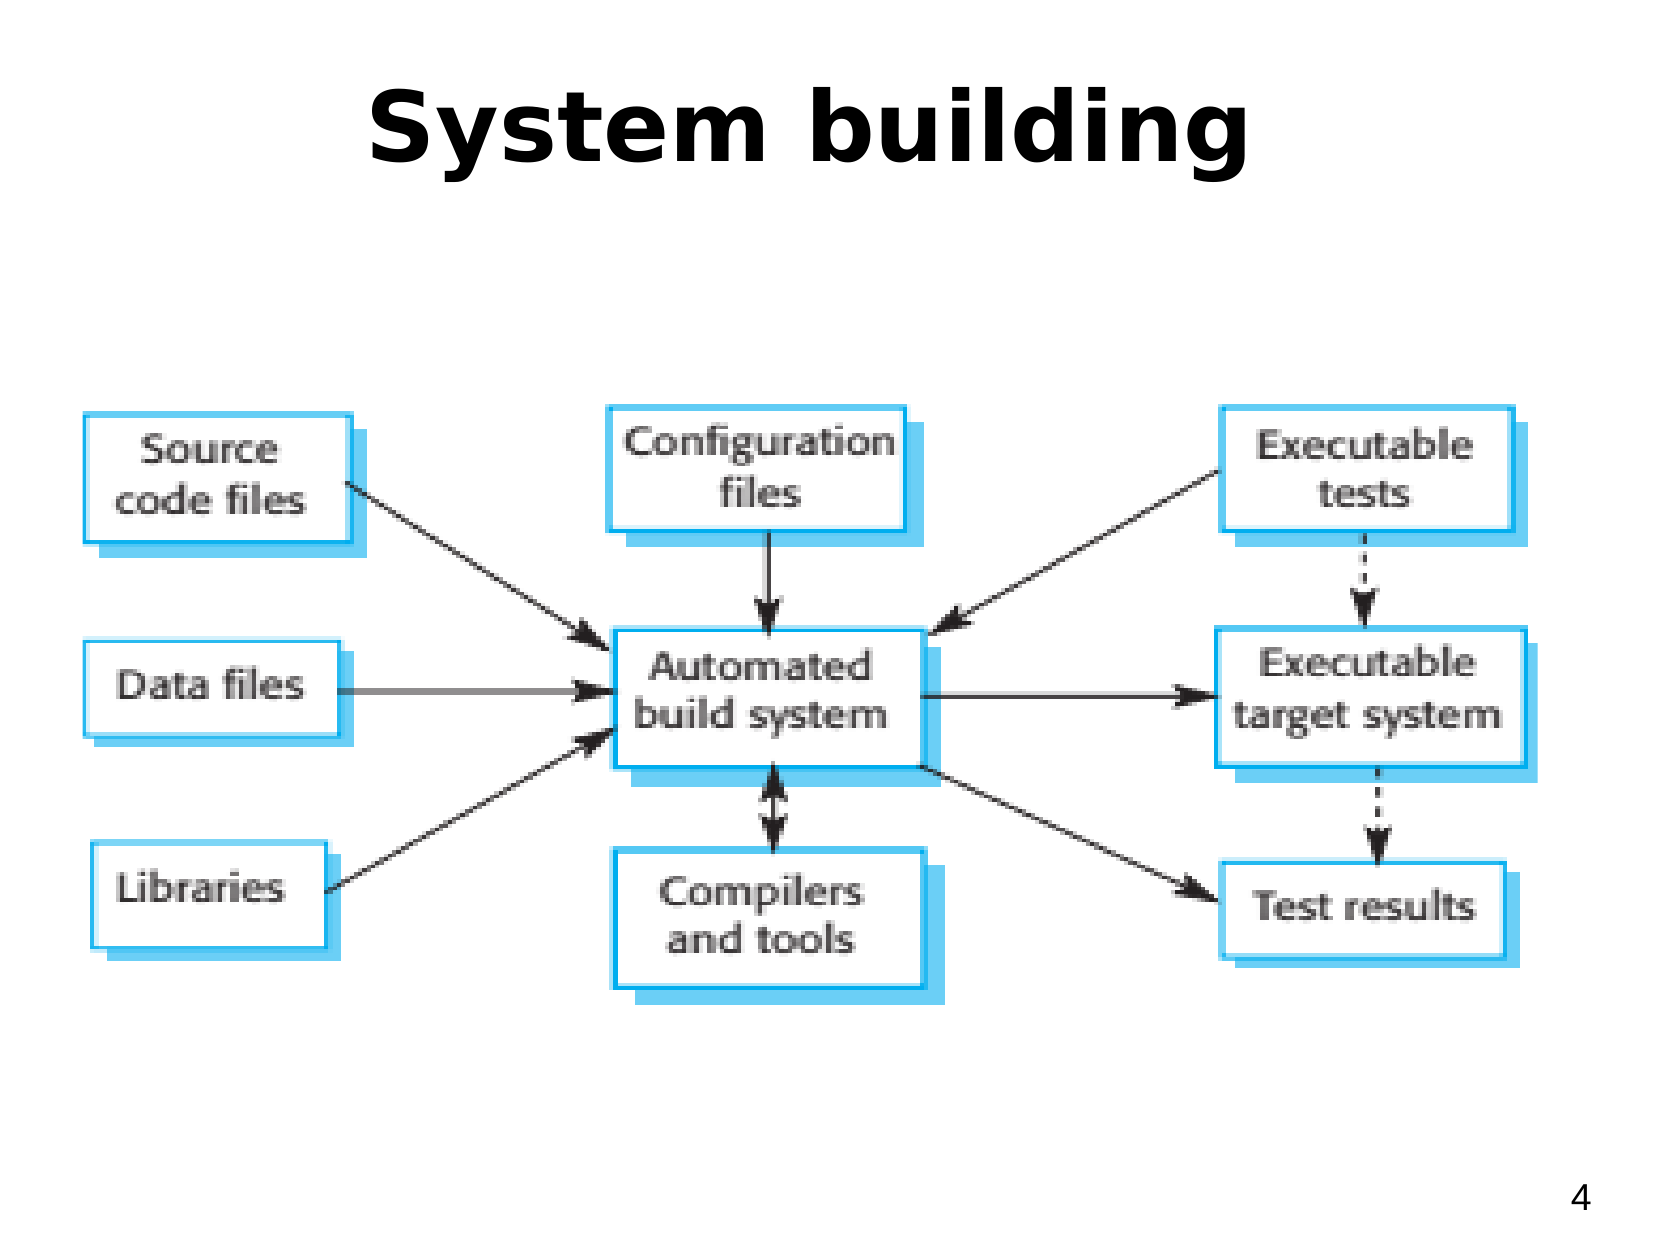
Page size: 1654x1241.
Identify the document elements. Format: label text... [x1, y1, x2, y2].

title System building [82, 49, 1571, 196]
picture [82, 358, 1538, 1052]
